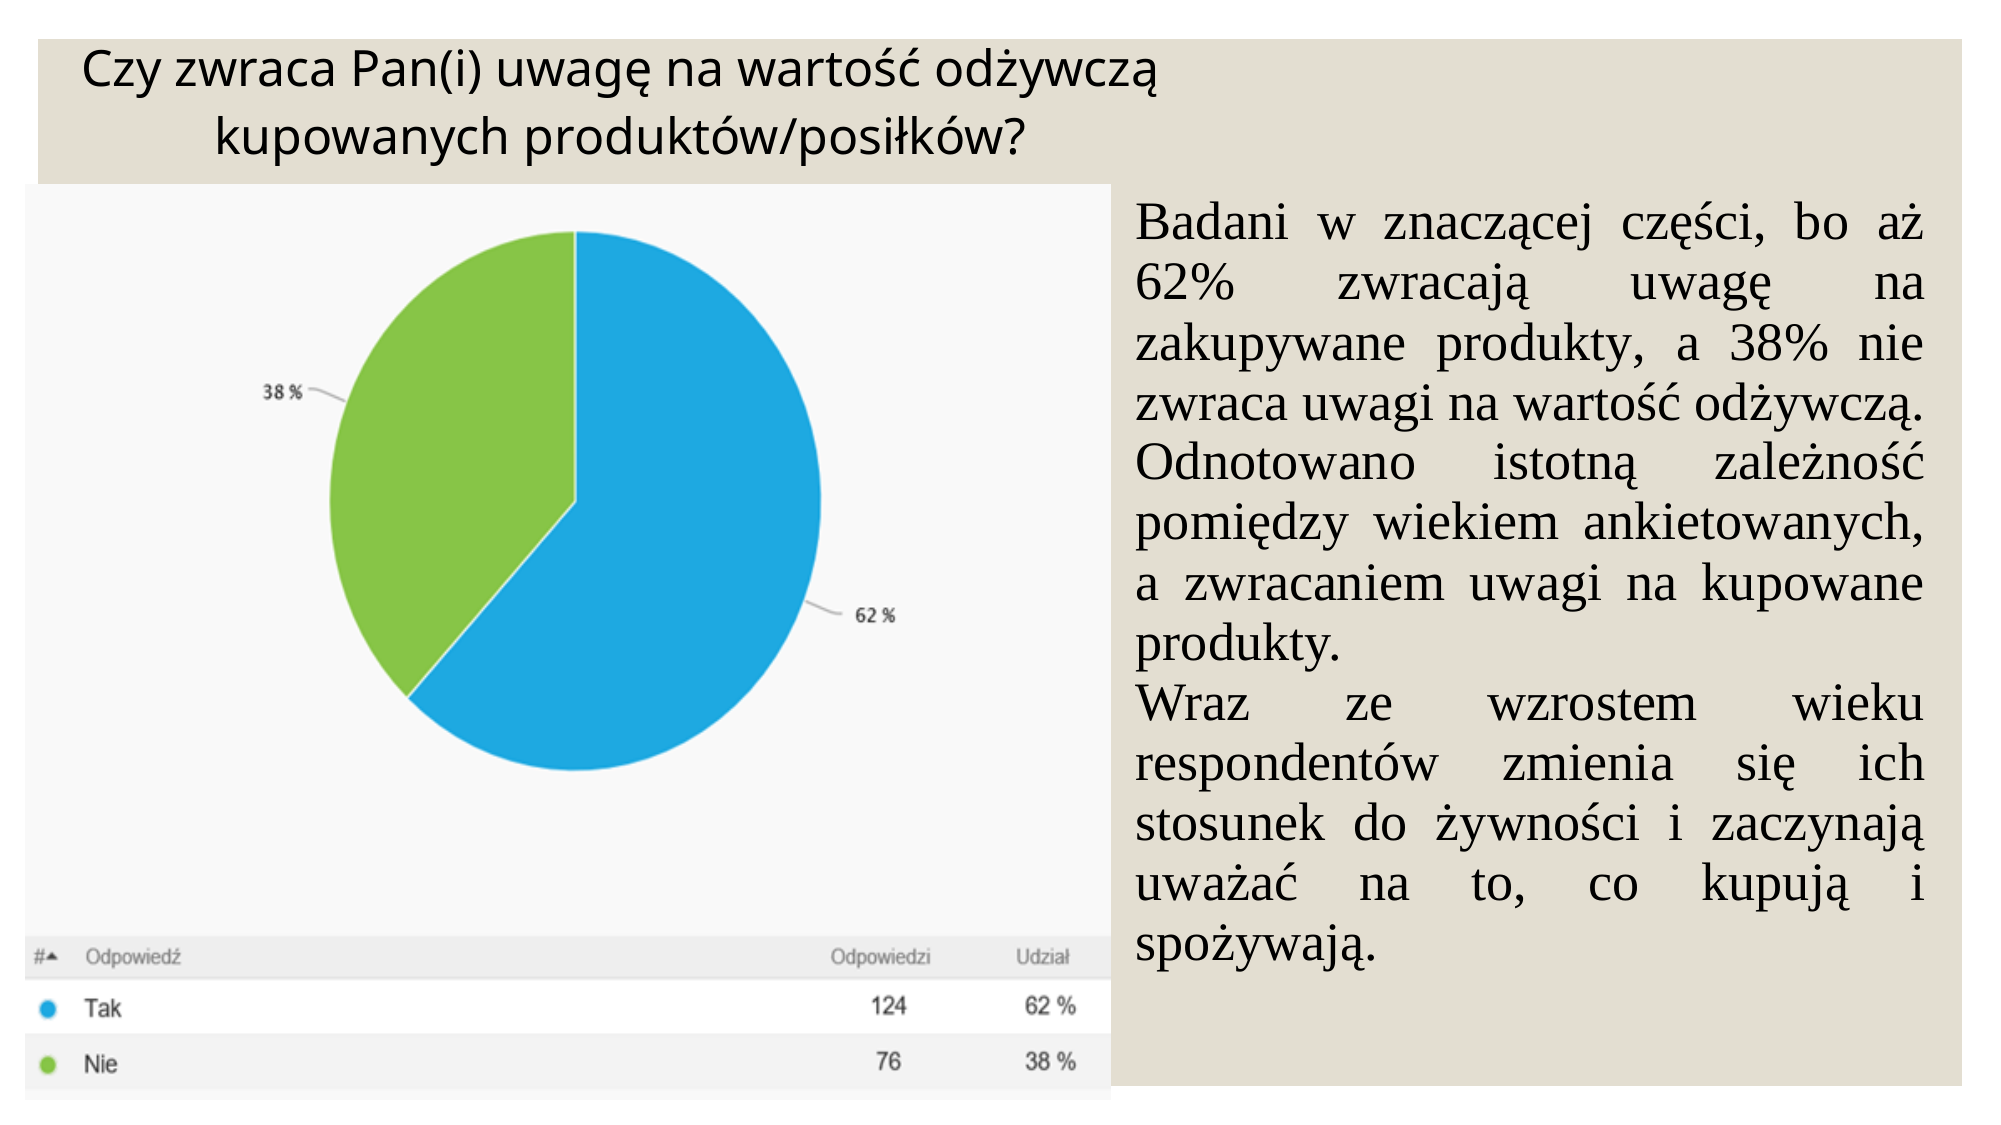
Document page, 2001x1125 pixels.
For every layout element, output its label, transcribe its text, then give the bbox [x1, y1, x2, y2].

text_box Badani w znaczącej części, bo aż 62% zwracają uwagę na zakupywane produkty, a 38% nie zwraca uwagi na wartość odżywczą. Odnotowano istotną zależność pomiędzy wiekiem ankietowanych, a zwracaniem uwagi na kupowane produkty. Wraz ze wzrostem wieku respondentów zmienia się ich stosunek do żywności i zaczynają uważać na to, co kupują i spożywają. [1121, 184, 1946, 980]
text_box Czy zwraca Pan(i) uwagę na wartość odżywczą kupowanych produktów/posiłków? [25, 25, 1216, 177]
picture [25, 184, 1111, 1100]
